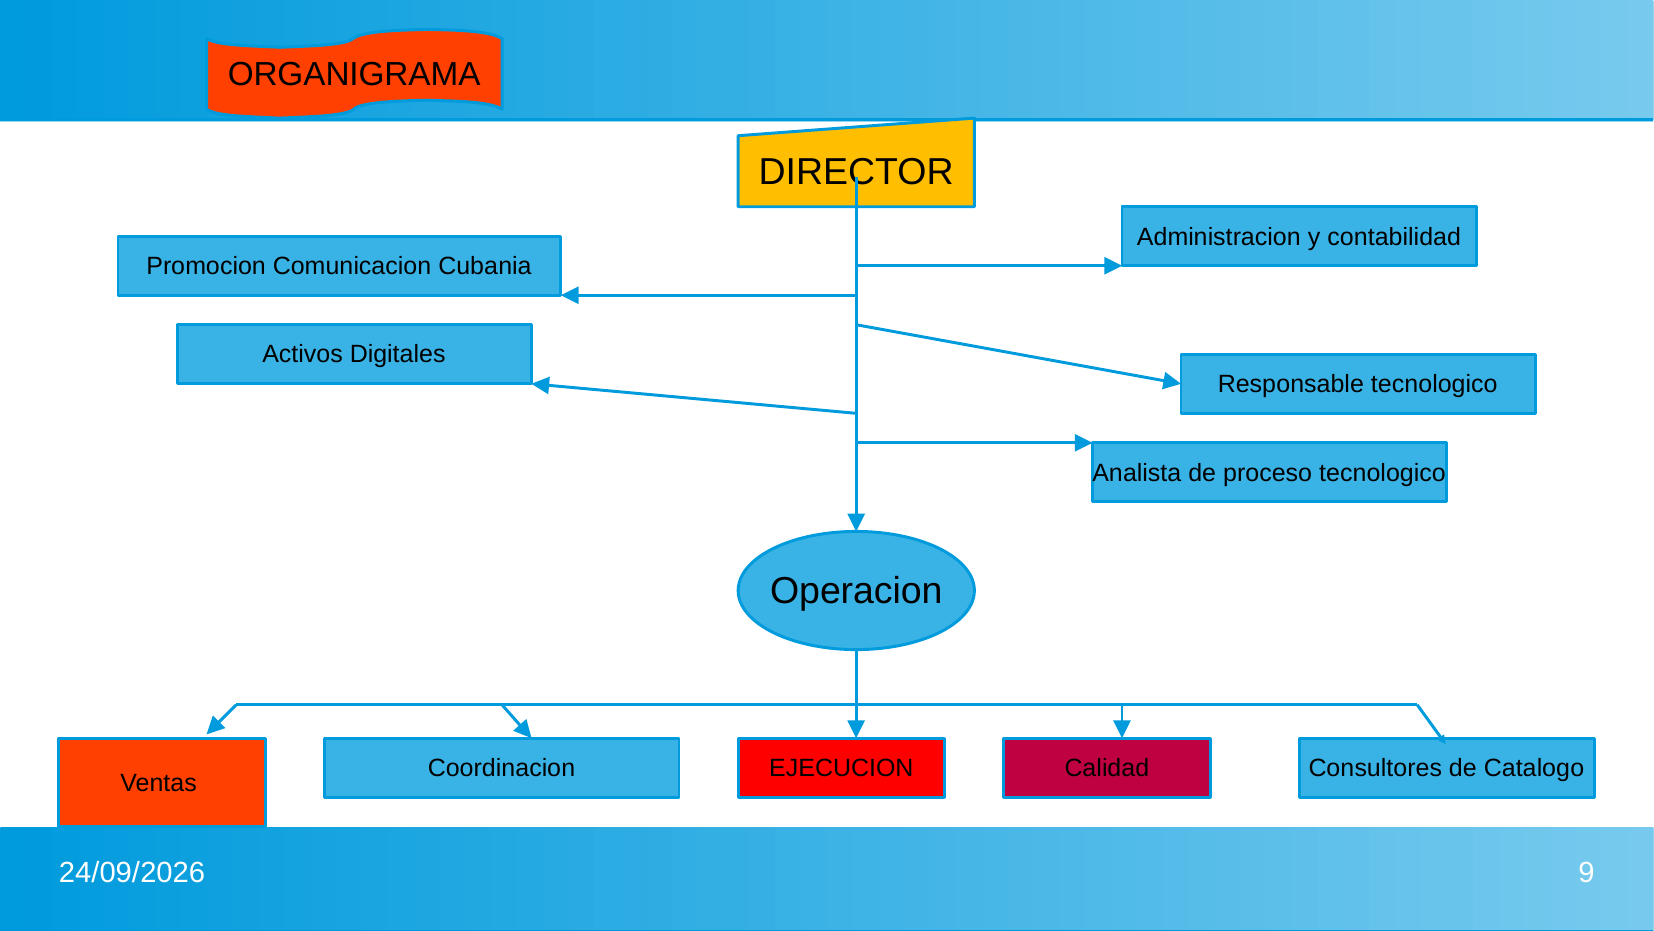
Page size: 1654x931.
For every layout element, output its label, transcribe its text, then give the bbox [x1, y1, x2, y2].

text_box ORGANIGRAMA [206, 29, 503, 119]
text_box Administracion y contabilidad [1121, 206, 1477, 266]
text_box Operacion [738, 531, 975, 650]
text_box EJECUCION [738, 738, 945, 798]
text_box Calidad [1003, 738, 1211, 798]
text_box Responsable tecnologico [1180, 354, 1536, 414]
text_box DIRECTOR [738, 118, 975, 207]
text_box Activos Digitales [177, 324, 532, 384]
text_box Coordinacion [324, 738, 680, 798]
text_box Analista de proceso tecnologico [1092, 442, 1447, 502]
text_box Consultores de Catalogo [1299, 738, 1595, 798]
text_box Ventas [58, 738, 266, 827]
text_box Promocion Comunicacion Cubania [117, 236, 561, 296]
